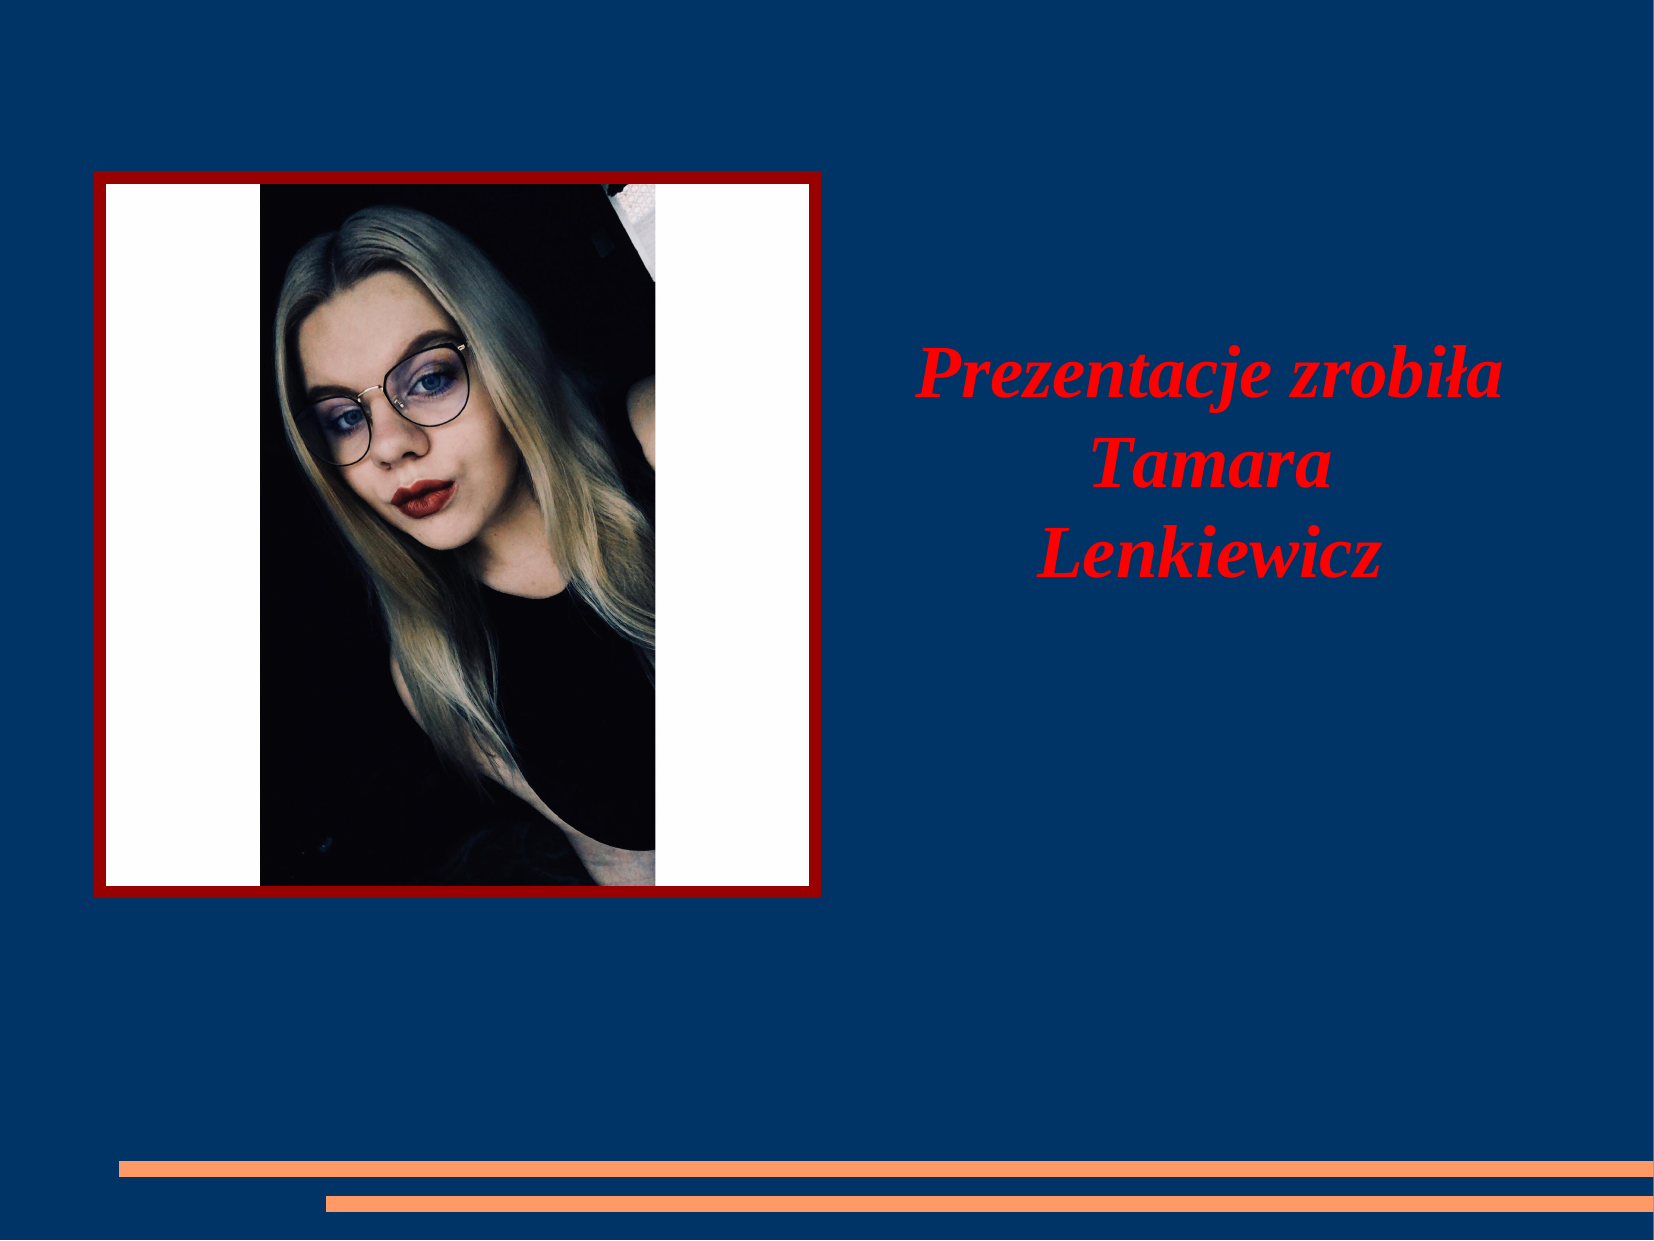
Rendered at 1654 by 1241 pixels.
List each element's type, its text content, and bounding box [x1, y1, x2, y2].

picture [106, 183, 809, 886]
list Prezentacje zrobiła Tamara Lenkiewicz [858, 322, 1562, 709]
